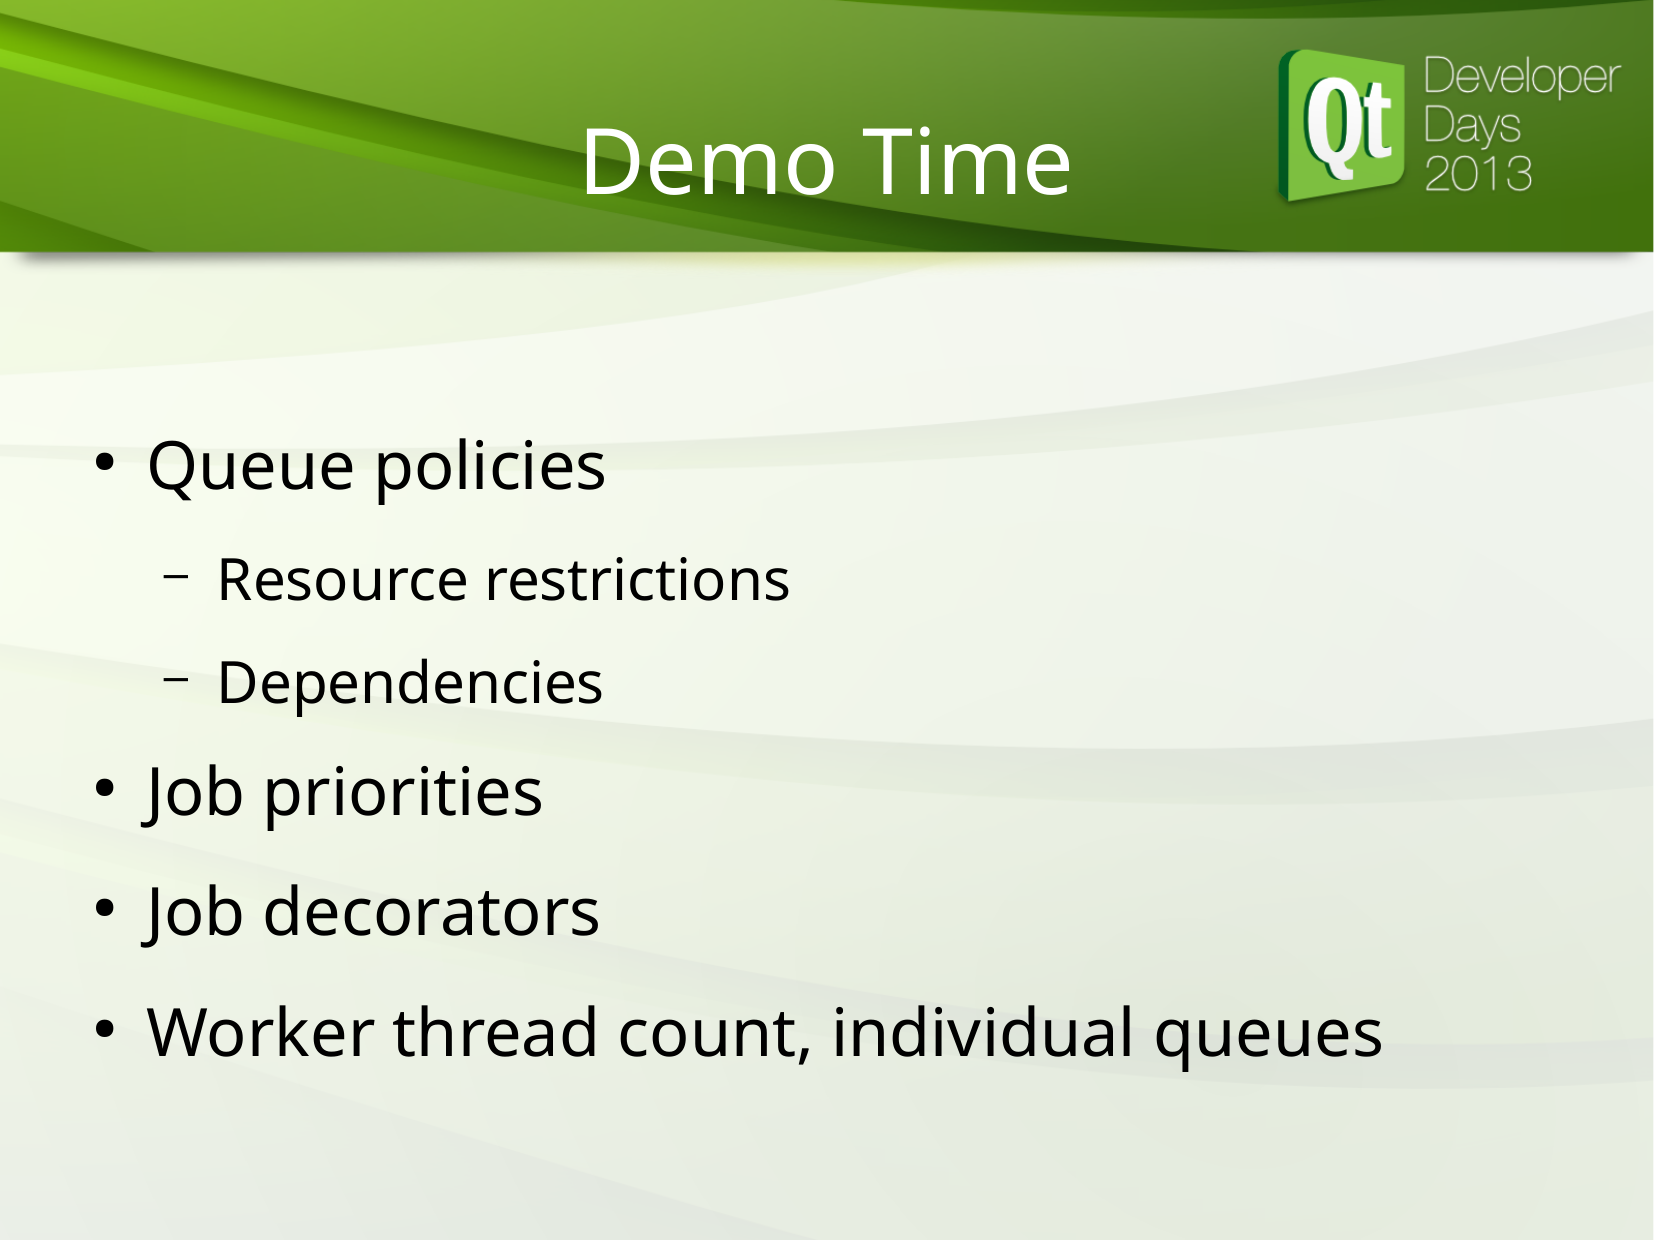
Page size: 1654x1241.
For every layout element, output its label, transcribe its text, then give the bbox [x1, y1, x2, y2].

title Demo Time [82, 55, 1571, 263]
list Queue policies Resource restrictions Dependencies Job priorities Job decorators Worker thread count, individual queues [75, 297, 1576, 1201]
picture [0, 0, 1654, 1240]
